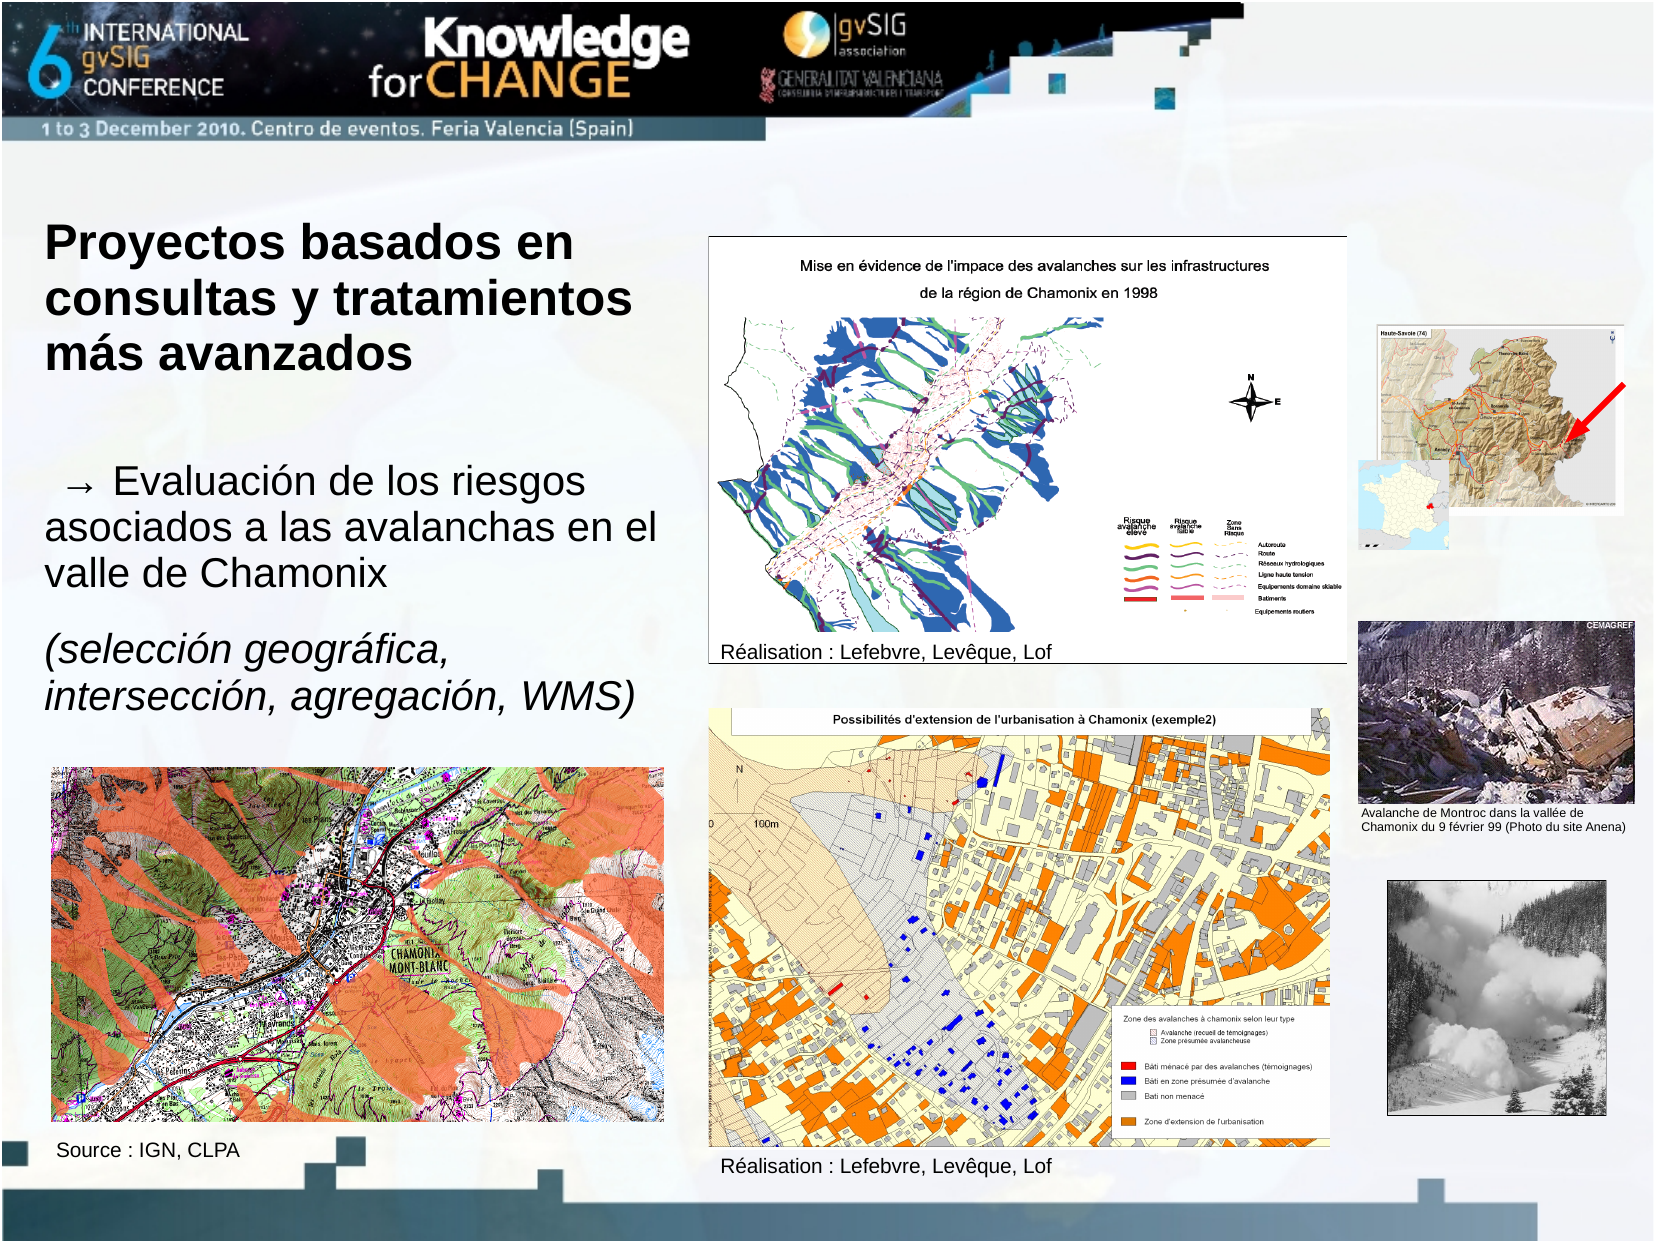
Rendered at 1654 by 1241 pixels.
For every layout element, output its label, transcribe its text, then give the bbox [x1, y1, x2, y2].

text_box Réalisation : Lefebvre, Levêque, Lof [705, 1146, 1090, 1185]
text_box Réalisation : Lefebvre, Levêque, Lof [705, 633, 1090, 671]
text_box Avalanche de Montroc dans la vallée de Chamonix du 9 février 99 (Photo du site Anena) [1346, 798, 1642, 856]
text_box Proyectos basados en consultas y tratamientos más avanzados → Evaluación de los riesgos asociados a las avalanchas en el valle de Chamonix (selección geográfica, intersección, agregación, WMS) [29, 206, 709, 1034]
text_box Source : IGN, CLPA [41, 1131, 426, 1170]
picture [2, 2, 1654, 1241]
